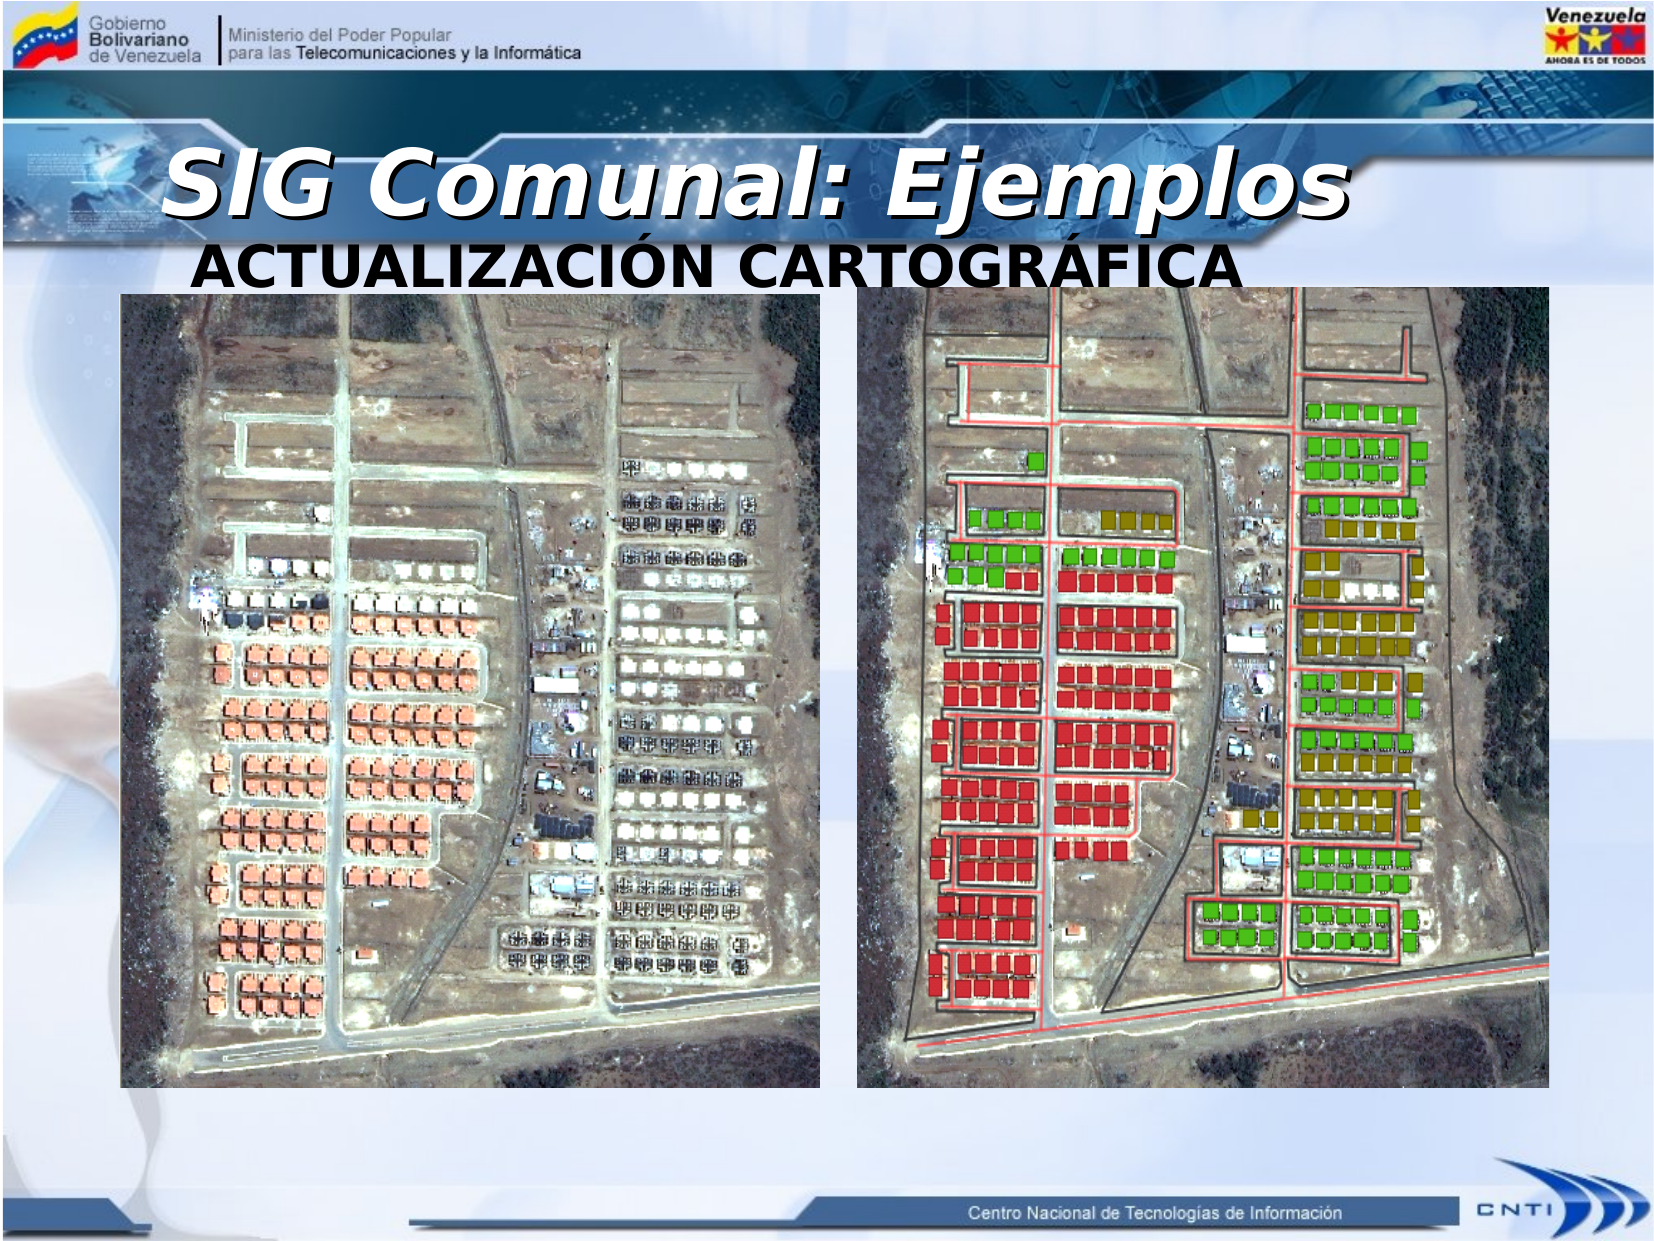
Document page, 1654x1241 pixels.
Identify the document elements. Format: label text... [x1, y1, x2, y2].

picture [2, 1, 1654, 1241]
text_box ACTUALIZACIÓN CARTOGRÁFICA [175, 287, 1259, 309]
title SIG Comunal: Ejemplos [12, 79, 1501, 287]
